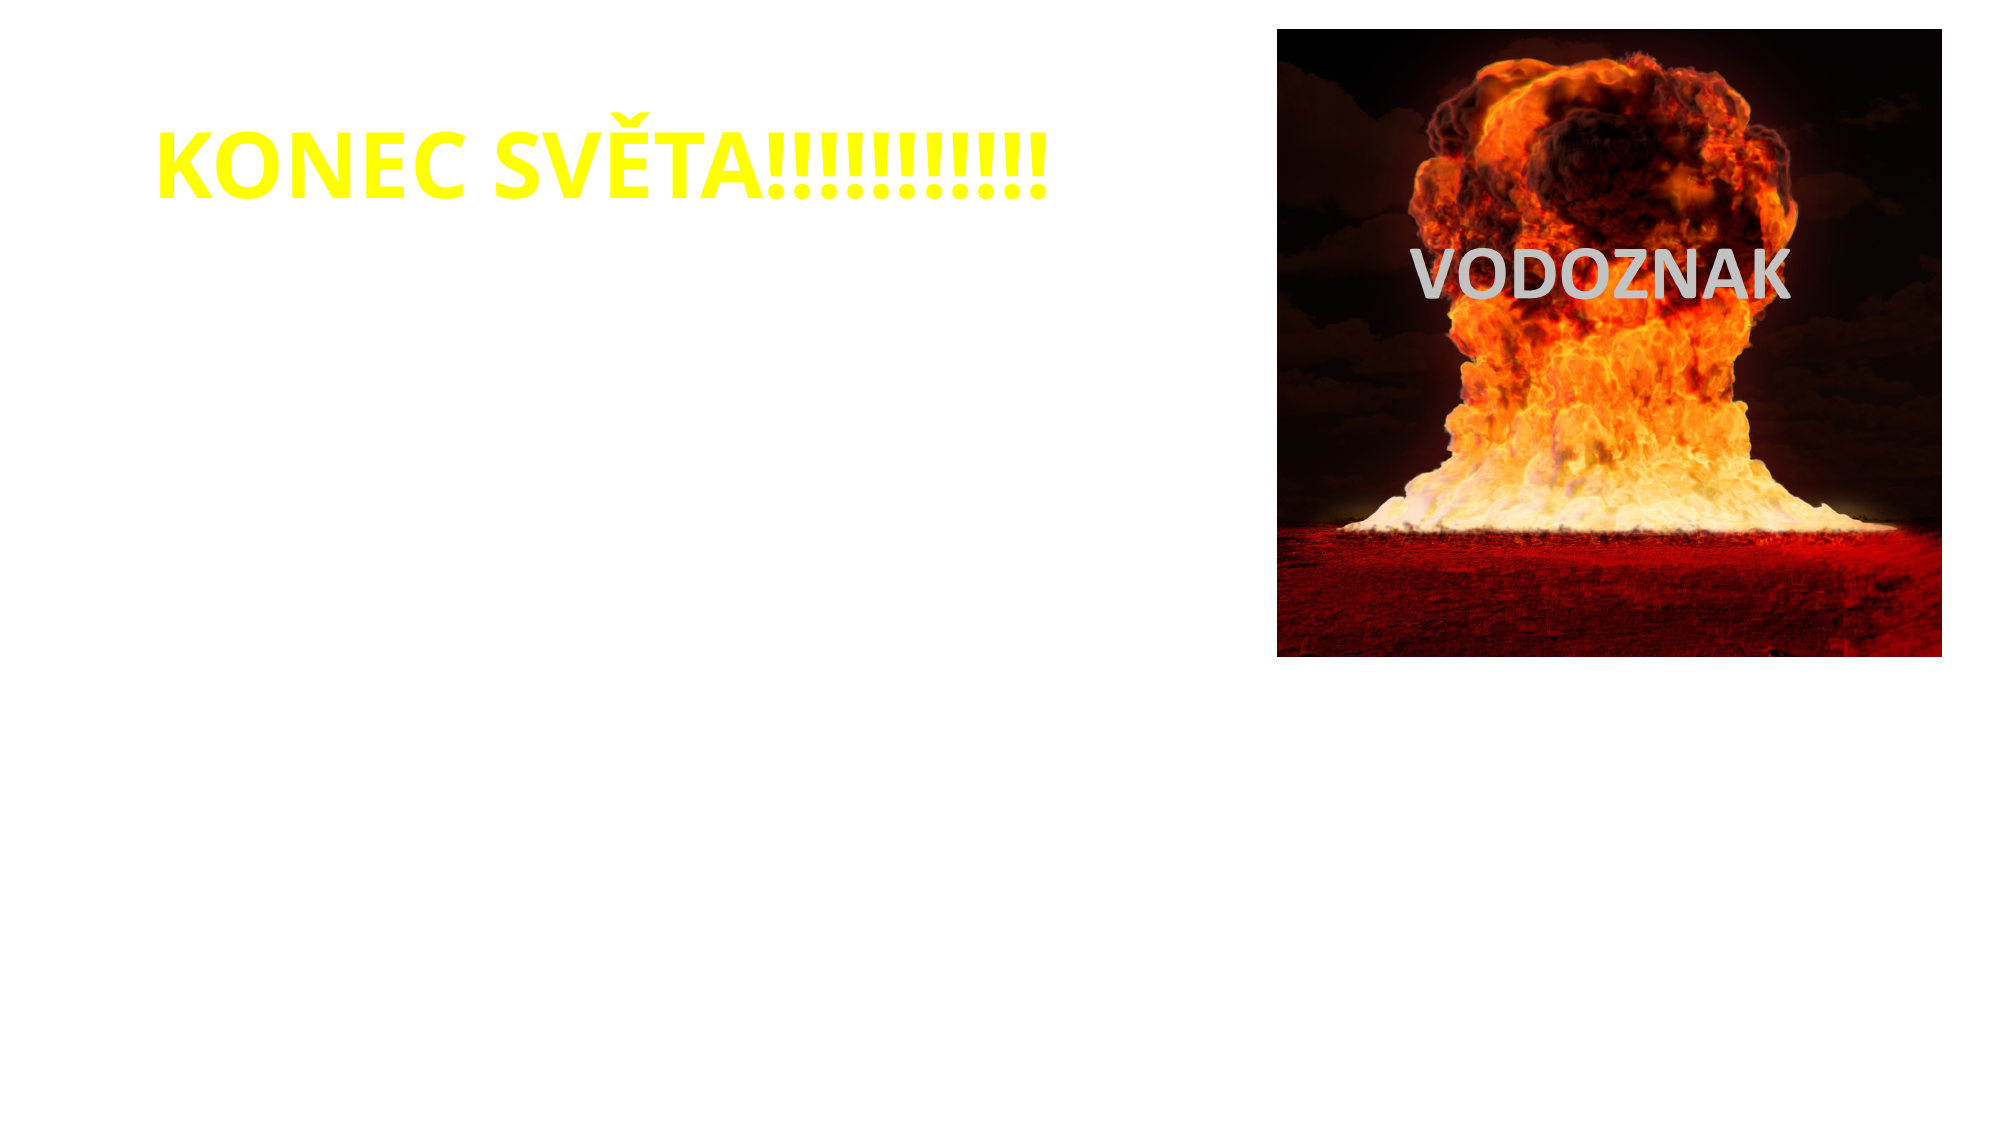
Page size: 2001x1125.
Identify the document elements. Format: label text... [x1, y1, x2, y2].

picture [1277, 29, 1942, 657]
title KONEC SVĚTA!!!!!!!!!!! [137, 59, 1277, 278]
